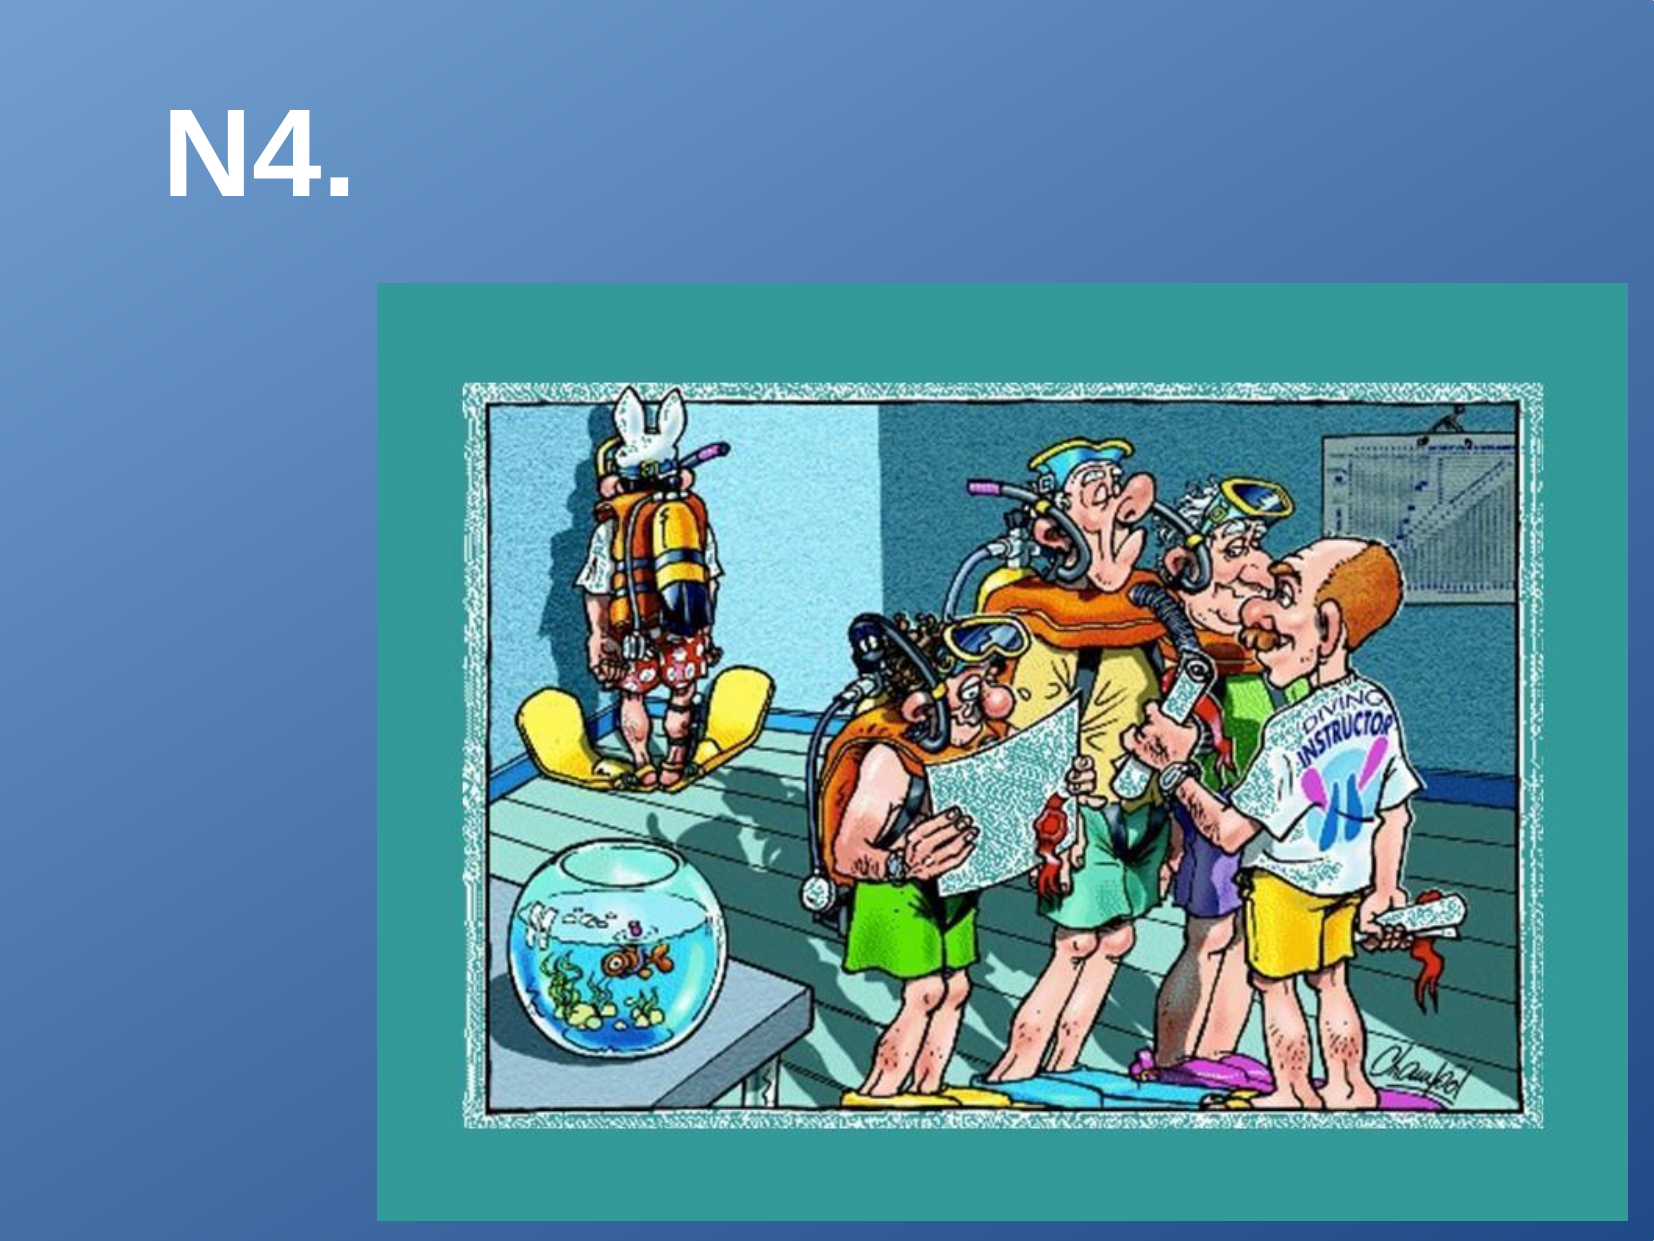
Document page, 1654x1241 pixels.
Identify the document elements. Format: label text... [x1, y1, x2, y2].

picture [377, 283, 1628, 1221]
title N4. [82, 49, 438, 257]
